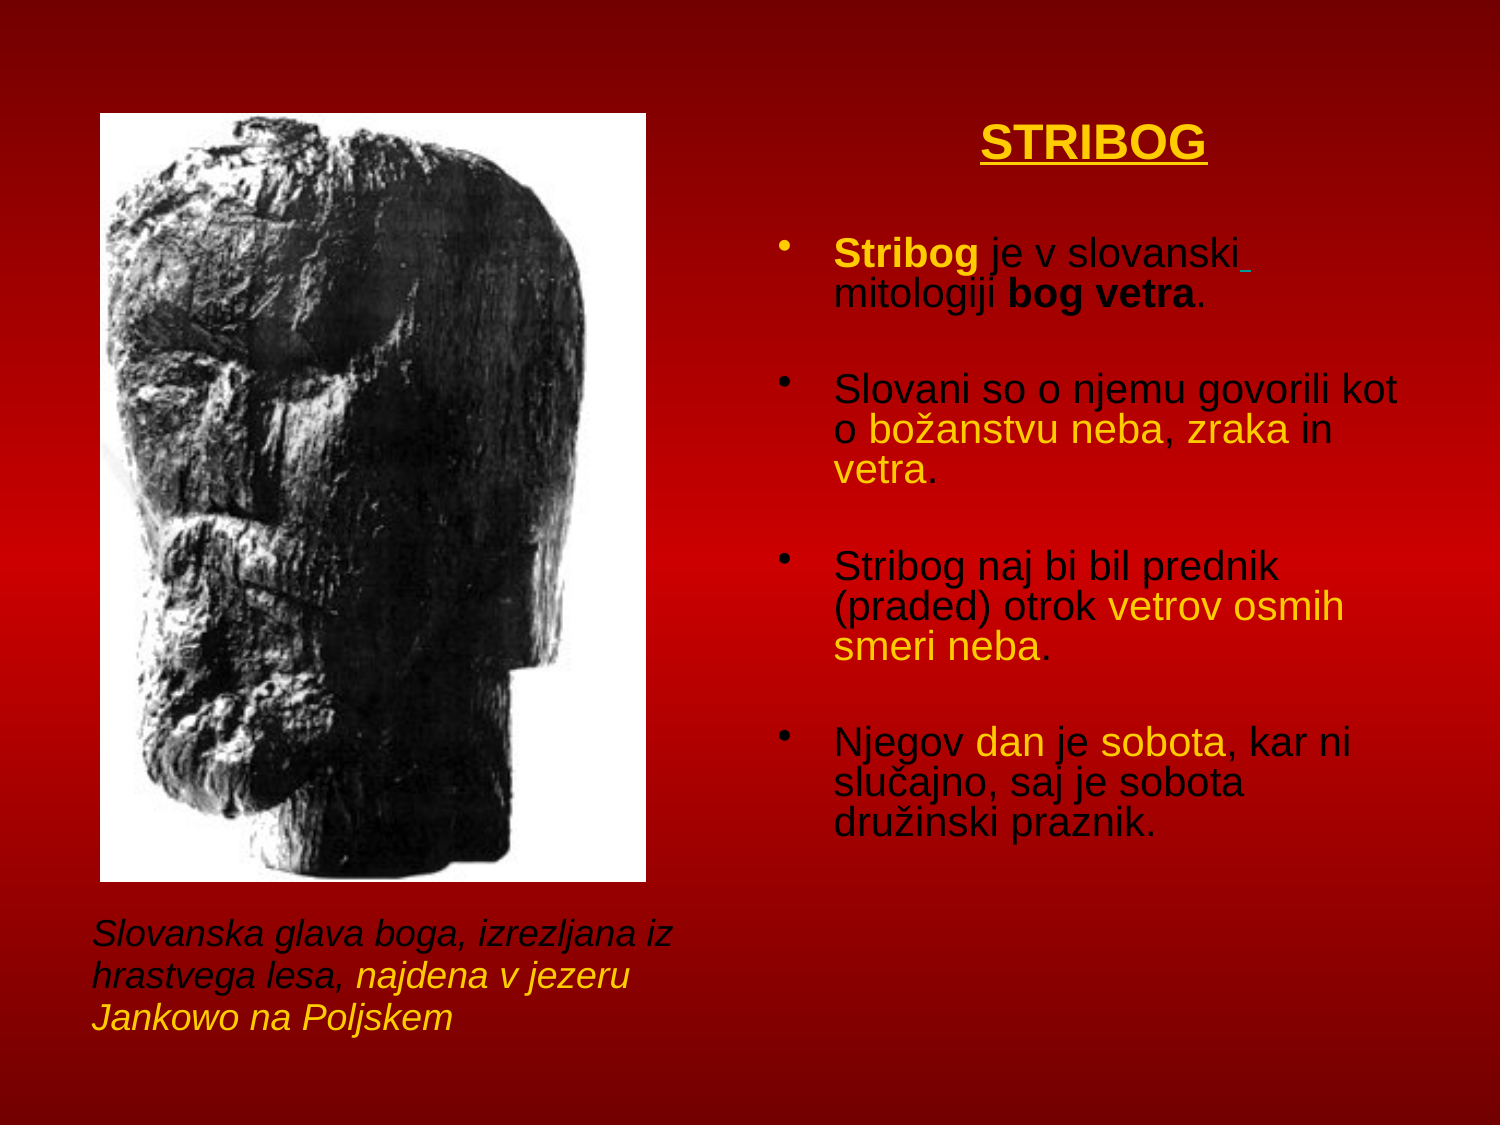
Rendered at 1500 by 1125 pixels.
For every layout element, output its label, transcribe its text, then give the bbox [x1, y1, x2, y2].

table_header Slovanska glava boga, izrezljana iz hrastvega lesa, najdena v jezeru Jankowo na Poljskem [77, 905, 703, 1046]
list STRIBOG Stribog je v slovanski mitologiji bog vetra. Slovani so o njemu govorili kot o božanstvu neba, zraka in vetra. Stribog naj bi bil prednik (praded) otrok vetrov osmih smeri neba. Njegov dan je sobota, kar ni slučajno, saj je sobota družinski praznik. [762, 113, 1425, 1005]
picture [100, 113, 646, 882]
